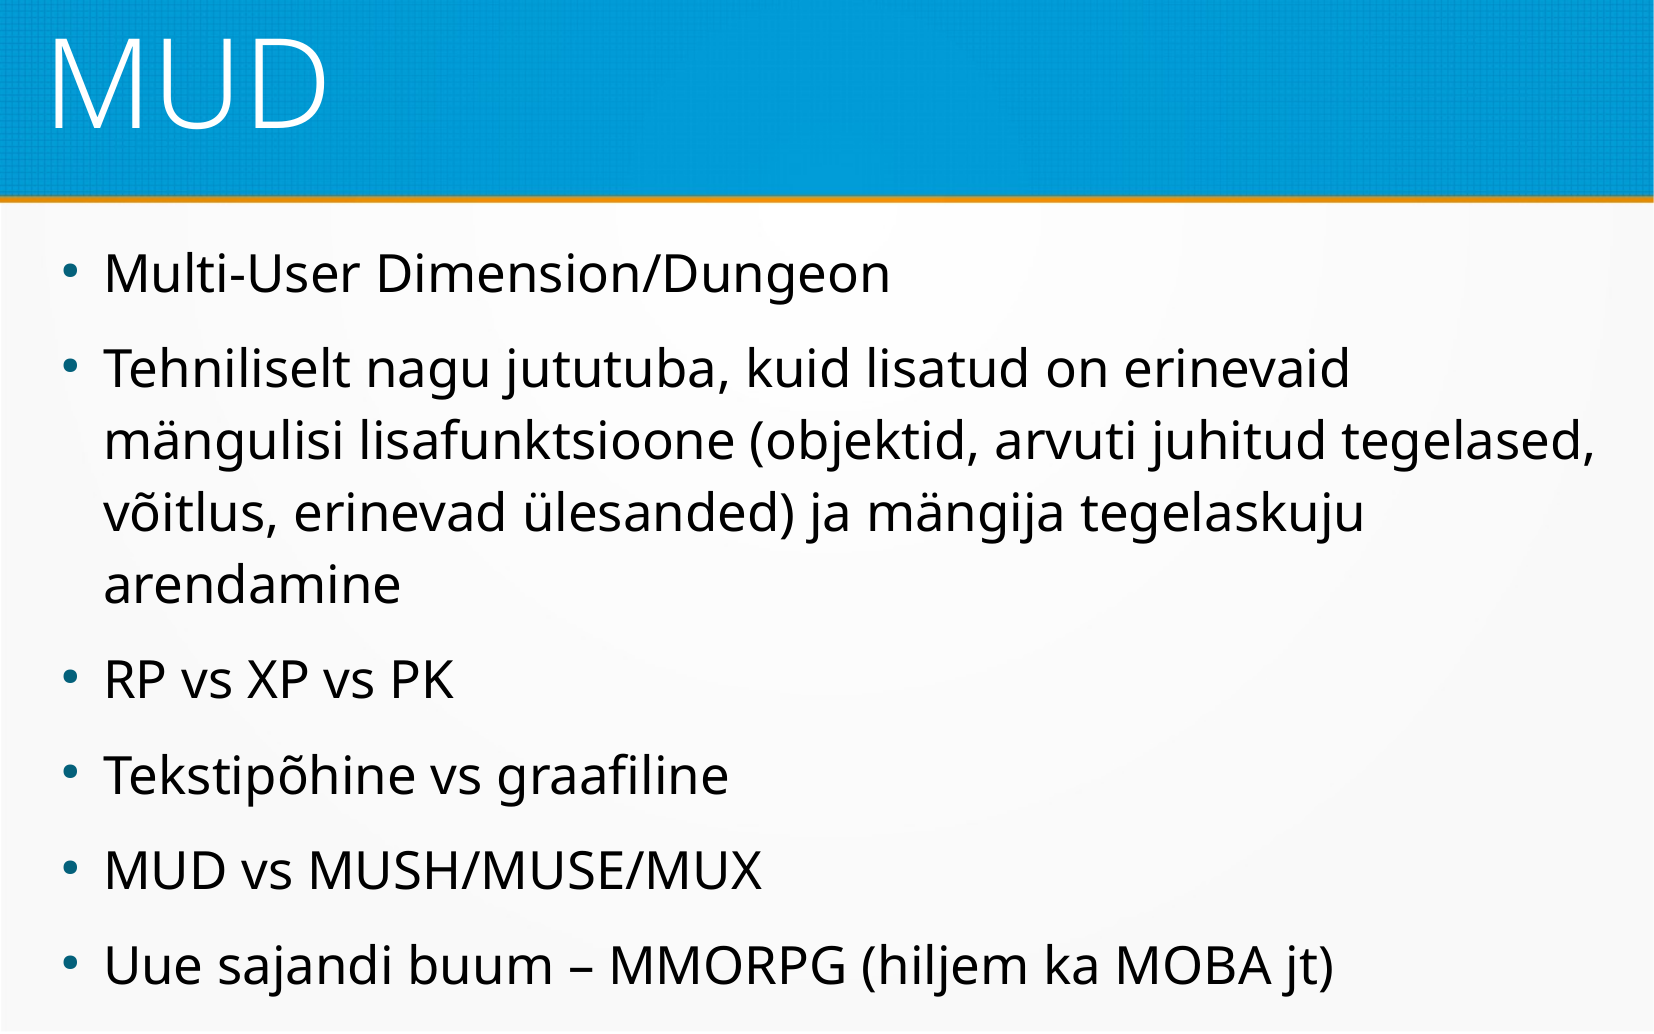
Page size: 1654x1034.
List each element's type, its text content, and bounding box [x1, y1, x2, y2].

title MUD [43, 0, 1619, 166]
picture [0, 195, 1654, 1034]
list Multi-User Dimension/Dungeon Tehniliselt nagu jututuba, kuid lisatud on erinevaid mängulisi lisafunktsioone (objektid, arvuti juhitud tegelased, võitlus, erinevad ülesanded) ja mängija tegelaskuju arendamine RP vs XP vs PK Tekstipõhine vs graafiline MUD vs MUSH/MUSE/MUX Uue sajandi buum – MMORPG (hiljem ka MOBA jt) [47, 236, 1607, 1002]
